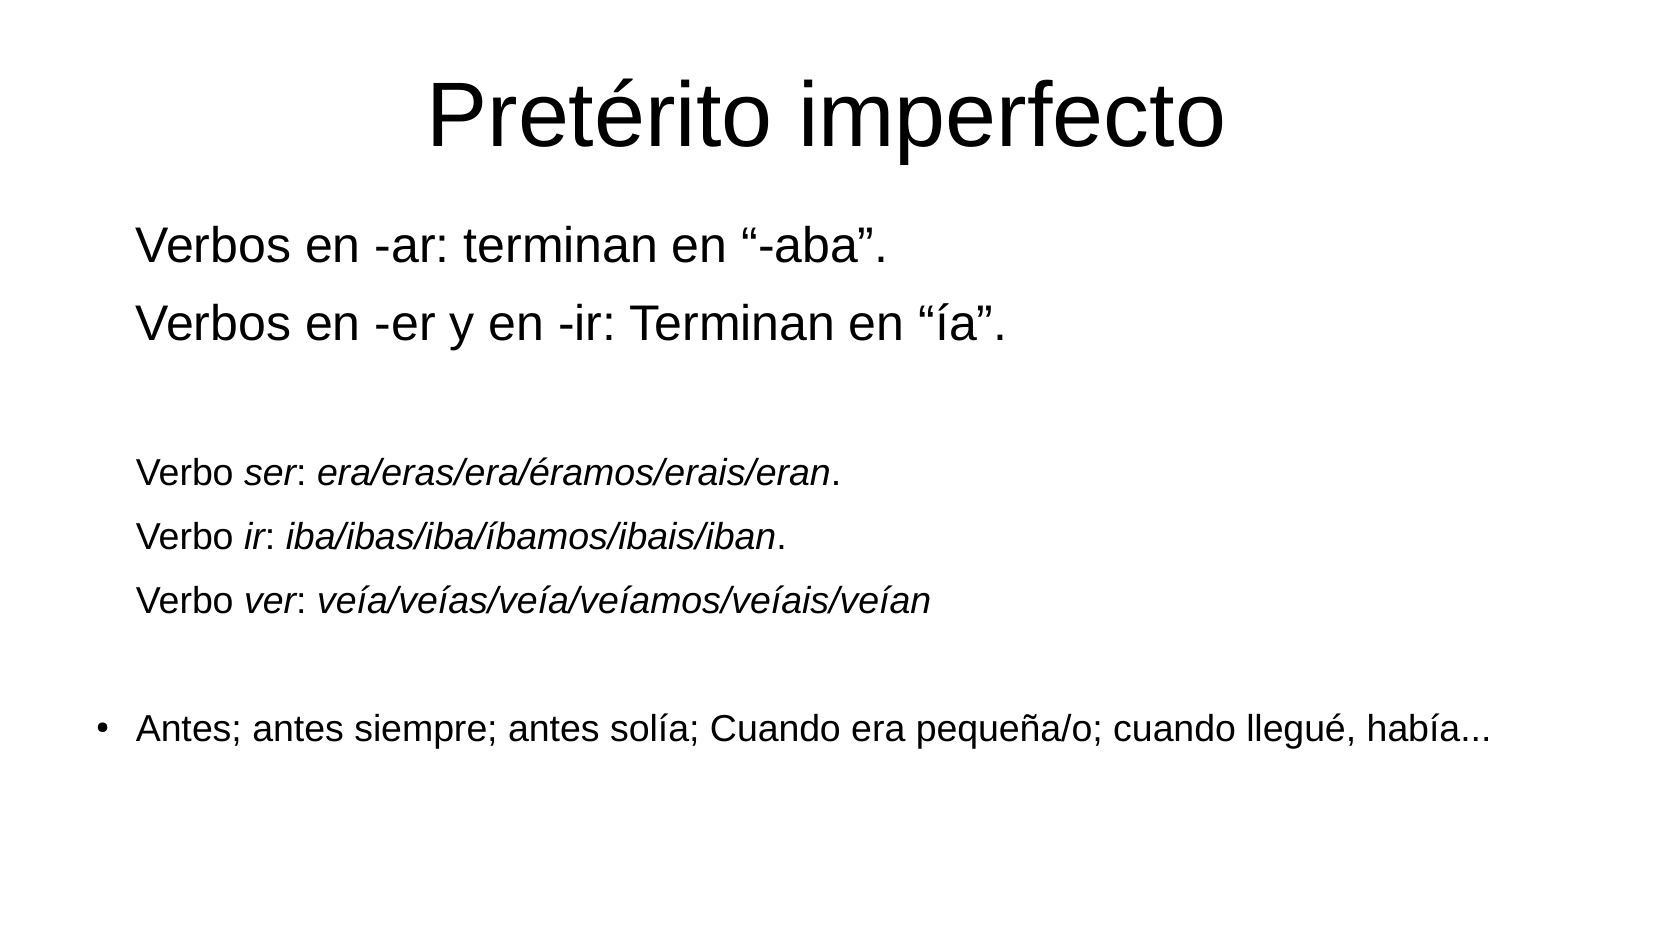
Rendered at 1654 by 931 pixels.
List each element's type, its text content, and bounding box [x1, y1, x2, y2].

list Verbos en -ar: terminan en “-aba”. Verbos en -er y en -ir: Terminan en “ía”. Verbo ser: era/eras/era/éramos/erais/eran. Verbo ir: iba/ibas/iba/íbamos/ibais/iban. Verbo ver: veía/veías/veía/veíamos/veíais/veían Antes; antes siempre; antes solía; Cuando era pequeña/o; cuando llegué, había... [82, 217, 1571, 758]
title Pretérito imperfecto [82, 37, 1571, 193]
